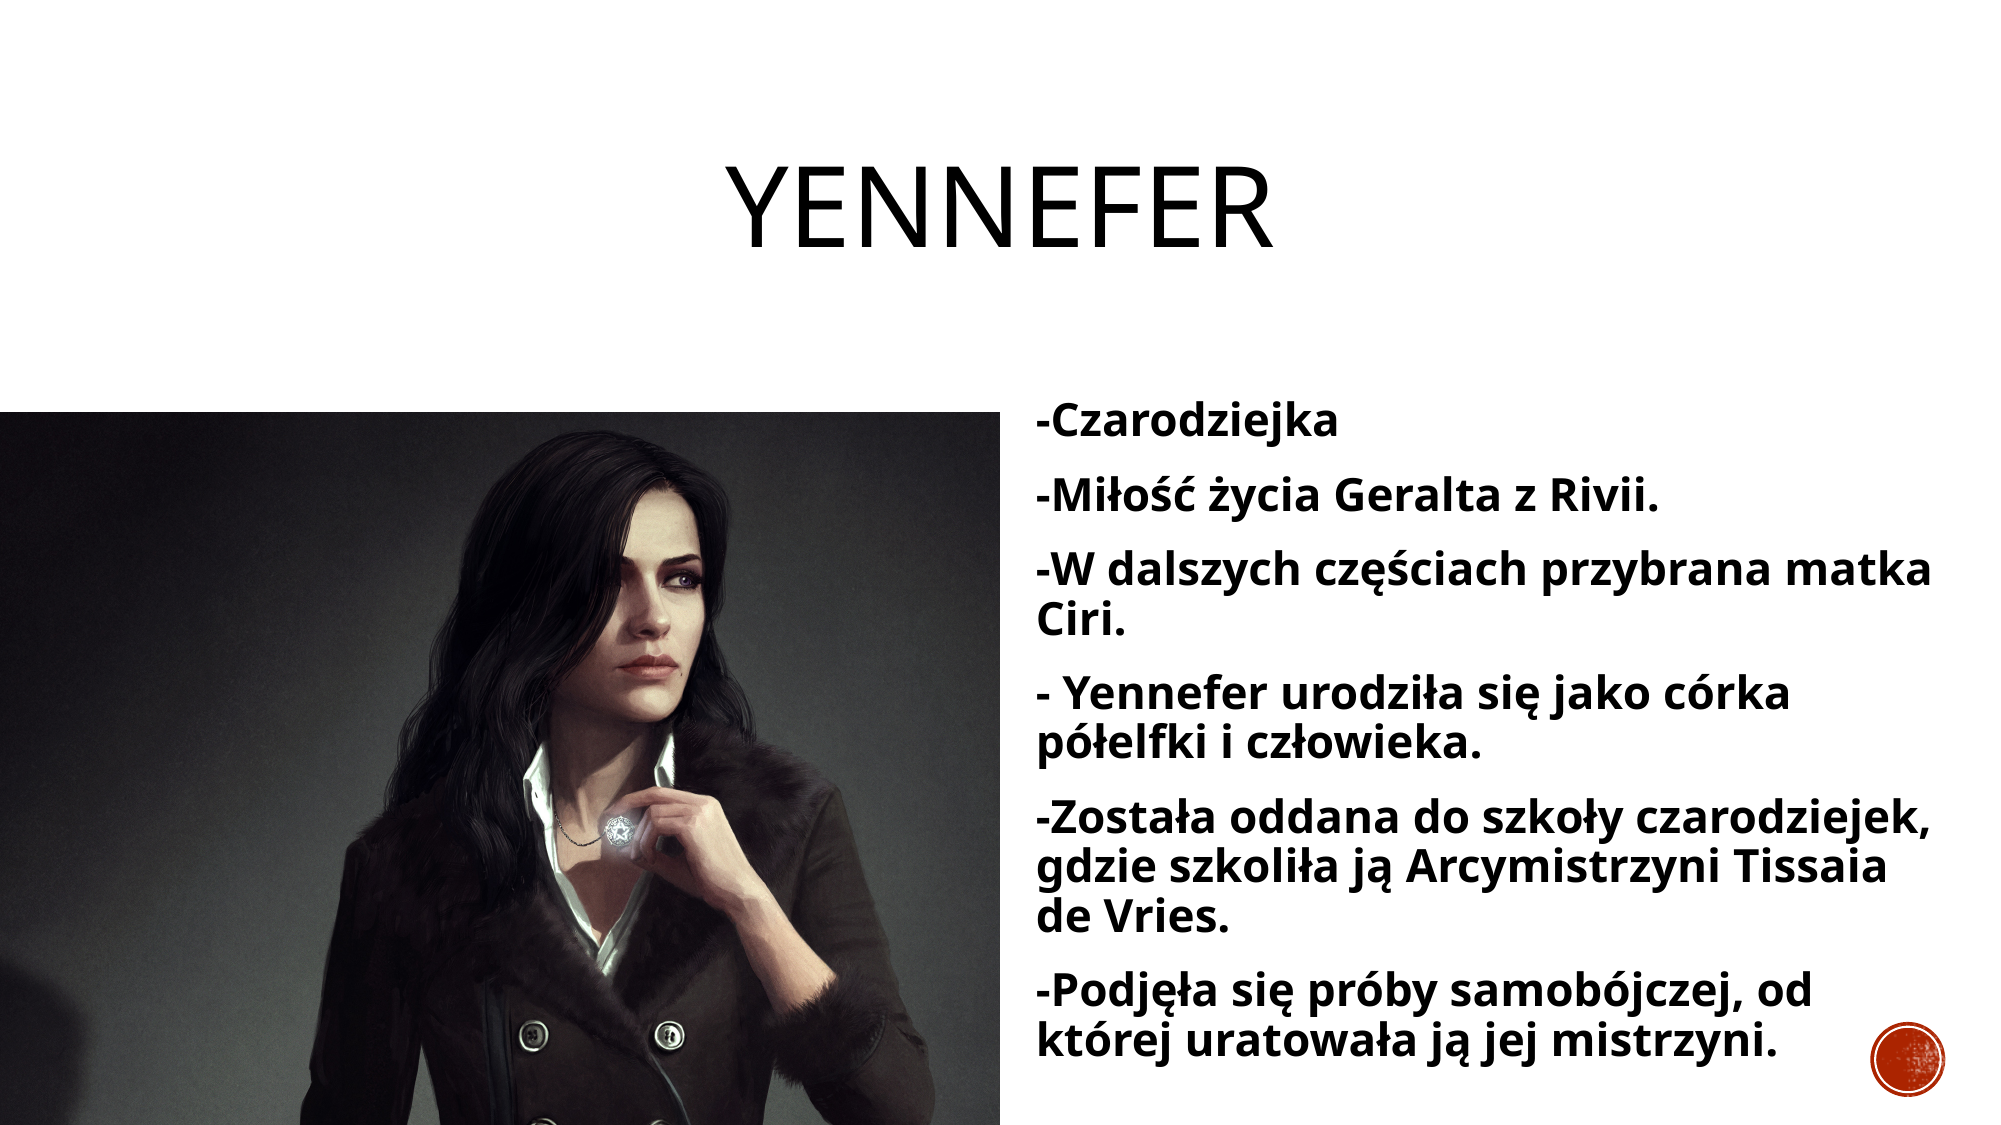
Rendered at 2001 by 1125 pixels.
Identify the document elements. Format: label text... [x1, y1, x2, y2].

picture [0, 412, 1000, 1125]
title yennefer [175, 79, 1826, 344]
list -Czarodziejka -Miłość życia Geralta z Rivii. -W dalszych częściach przybrana matka Ciri. - Yennefer urodziła się jako córka półelfki i człowieka. -Została oddana do szkoły czarodziejek, gdzie szkoliła ją Arcymistrzyni Tissaia de Vries. -Podjęła się próby samobójczej, od której uratowała ją jej mistrzyni. [1020, 389, 1971, 1125]
